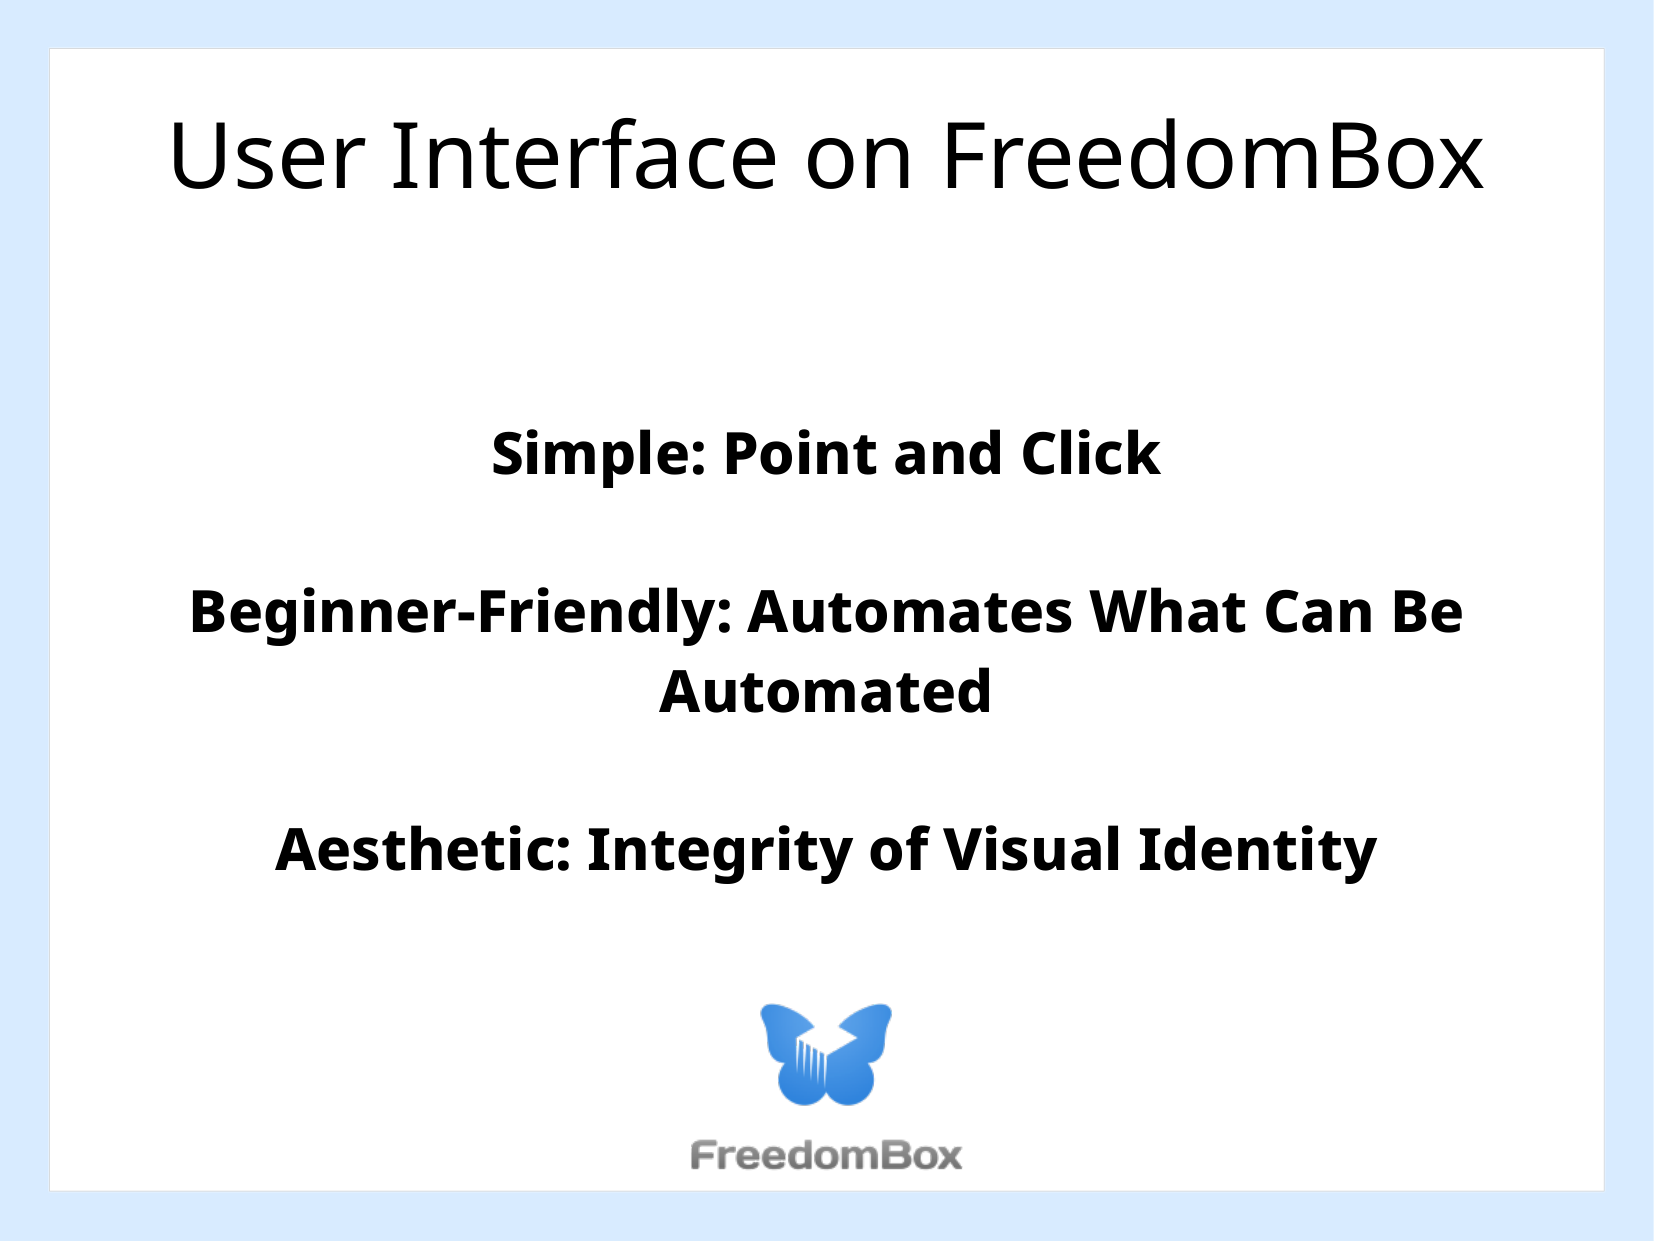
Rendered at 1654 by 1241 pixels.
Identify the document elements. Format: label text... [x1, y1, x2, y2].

subtitle Simple: Point and Click Beginner-Friendly: Automates What Can Be Automated Aesthetic: Integrity of Visual Identity [82, 290, 1571, 1010]
title User Interface on FreedomBox [82, 49, 1571, 257]
picture [0, 0, 1654, 1241]
